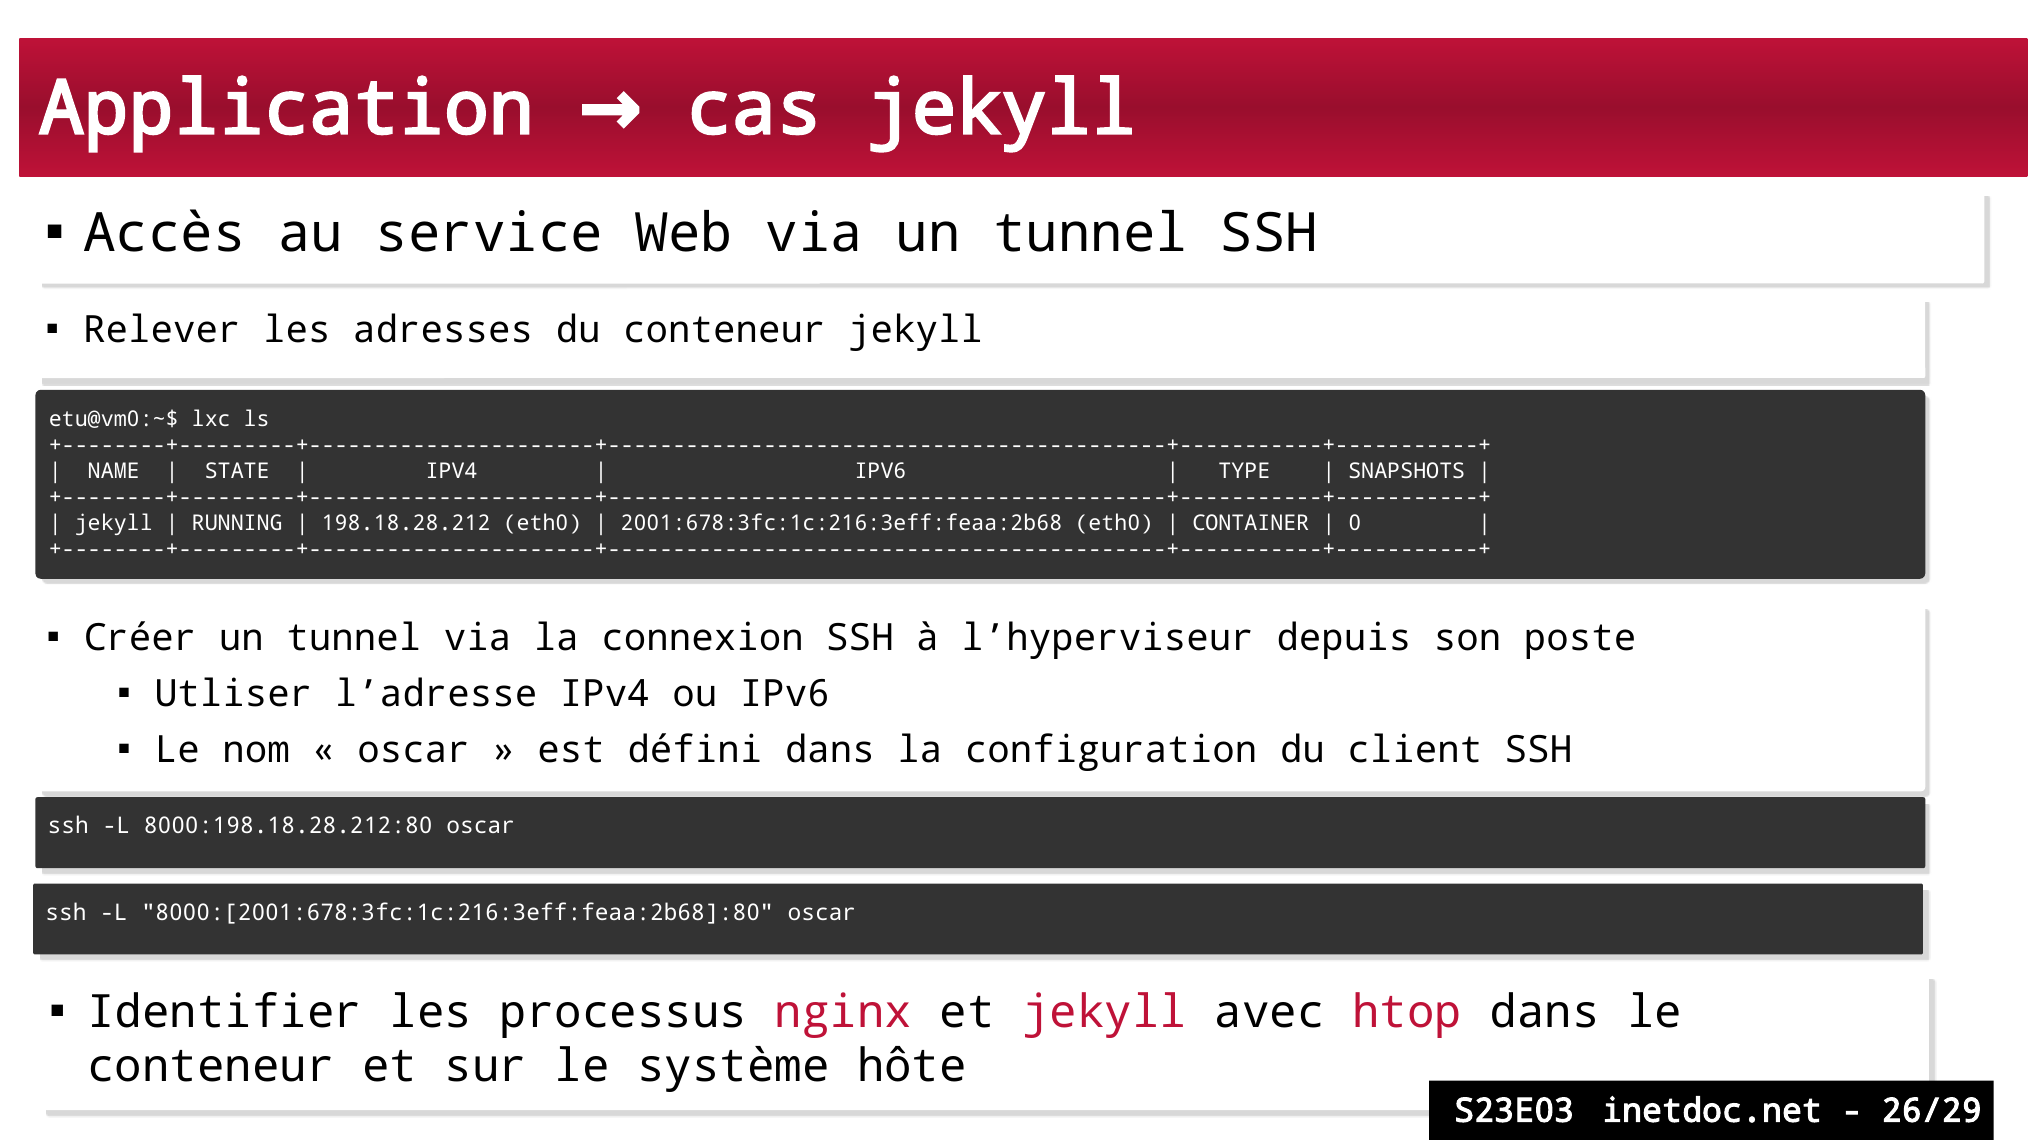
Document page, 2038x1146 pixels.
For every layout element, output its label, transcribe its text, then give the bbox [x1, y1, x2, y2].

text_box ssh -L 8000:198.18.28.212:80 oscar [35, 797, 1926, 869]
text_box Application → cas jekyll [19, 38, 2028, 177]
text_box ssh -L "8000:[2001:678:3fc:1c:216:3eff:feaa:2b68]:80" oscar [33, 883, 1923, 955]
text_box Accès au service Web via un tunnel SSH [35, 188, 1985, 284]
text_box S23E03 inetdoc.net - <numéro>/29 [1429, 1080, 1994, 1140]
text_box Créer un tunnel via la connexion SSH à l’hyperviseur depuis son poste Utliser l’adresse IPv4 ou IPv6 Le nom « oscar » est défini dans la configuration du client SSH [35, 602, 1926, 792]
text_box etu@vm0:~$ lxc ls +--------+---------+----------------------+-------------------------------------------+-----------+-----------+ | NAME | STATE | IPV4 | IPV6 | TYPE | SNAPSHOTS | +--------+---------+----------------------+-------------------------------------------+-----------+-----------+ | jekyll | RUNNING | 198.18.28.212 (eth0) | 2001:678:3fc:1c:216:3eff:feaa:2b68 (eth0) | CONTAINER | 0 | +--------+---------+----------------------+-------------------------------------------+-----------+-----------+ [35, 389, 1926, 579]
text_box Relever les adresses du conteneur jekyll [35, 295, 1926, 379]
text_box Identifier les processus nginx et jekyll avec htop dans le conteneur et sur le système hôte [39, 972, 1929, 1111]
